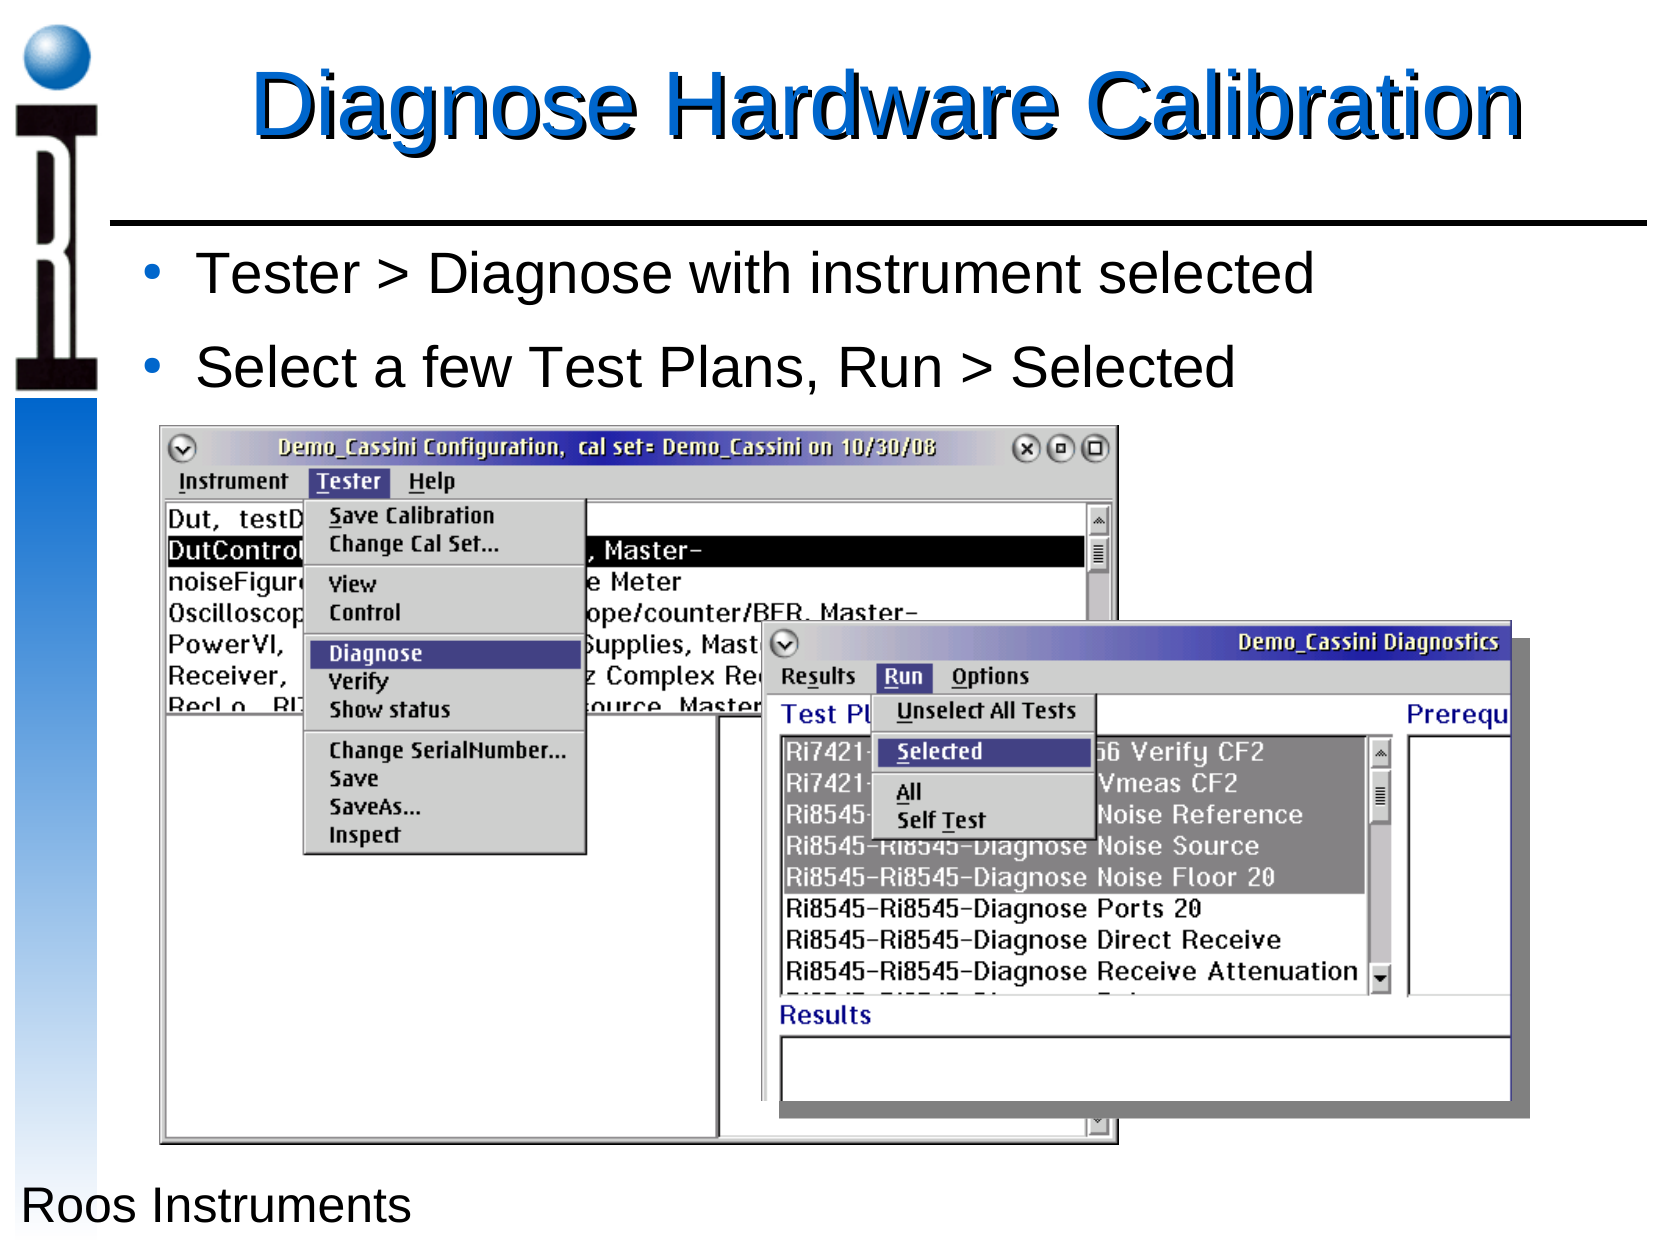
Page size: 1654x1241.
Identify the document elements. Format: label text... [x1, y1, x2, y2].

picture [11, 20, 103, 398]
list Tester > Diagnose with instrument selected Select a few Test Plans, Run > Selected [124, 240, 1654, 1104]
title Diagnose Hardware Calibration [121, 0, 1654, 208]
picture [159, 425, 1512, 1145]
